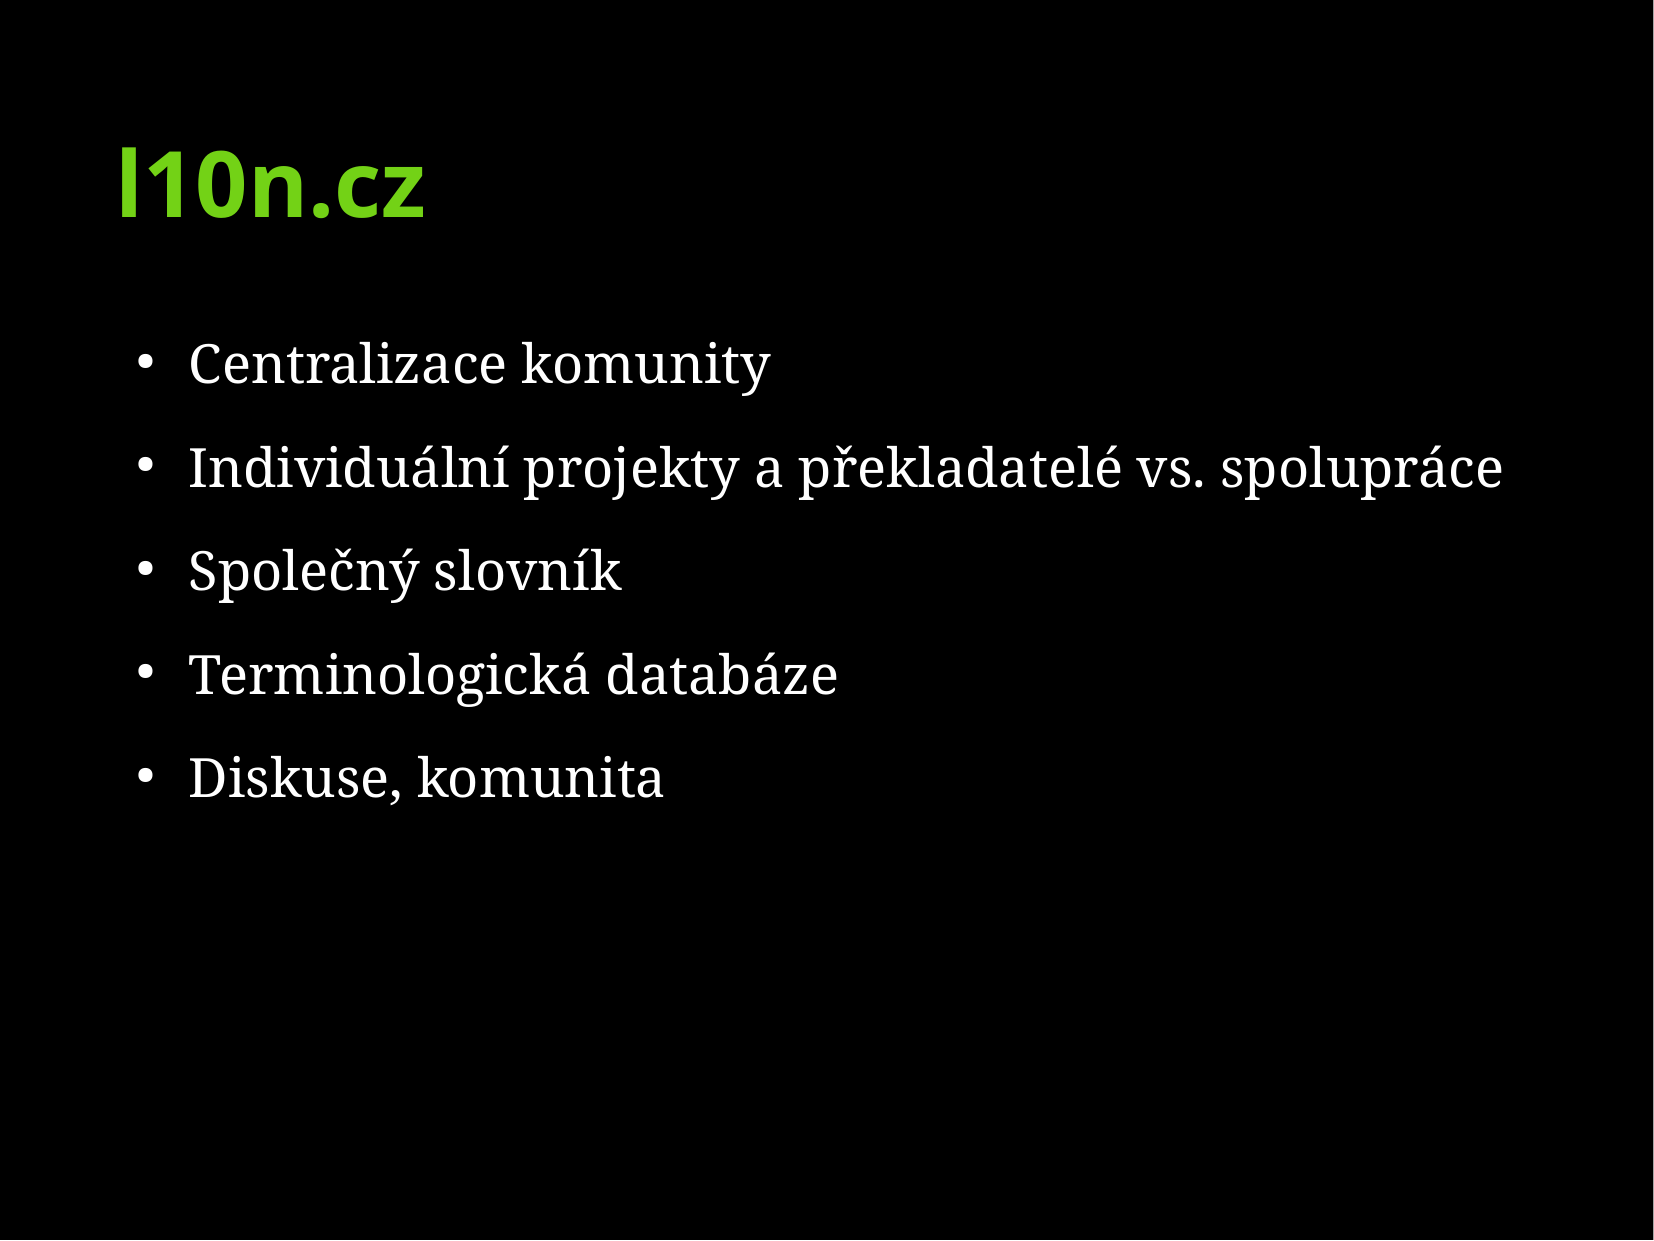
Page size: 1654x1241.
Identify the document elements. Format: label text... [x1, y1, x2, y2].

list Centralizace komunity Individuální projekty a překladatelé vs. spolupráce Společný slovník Terminologická databáze Diskuse, komunita [118, 325, 1536, 1145]
title l10n.cz [115, 78, 1539, 287]
